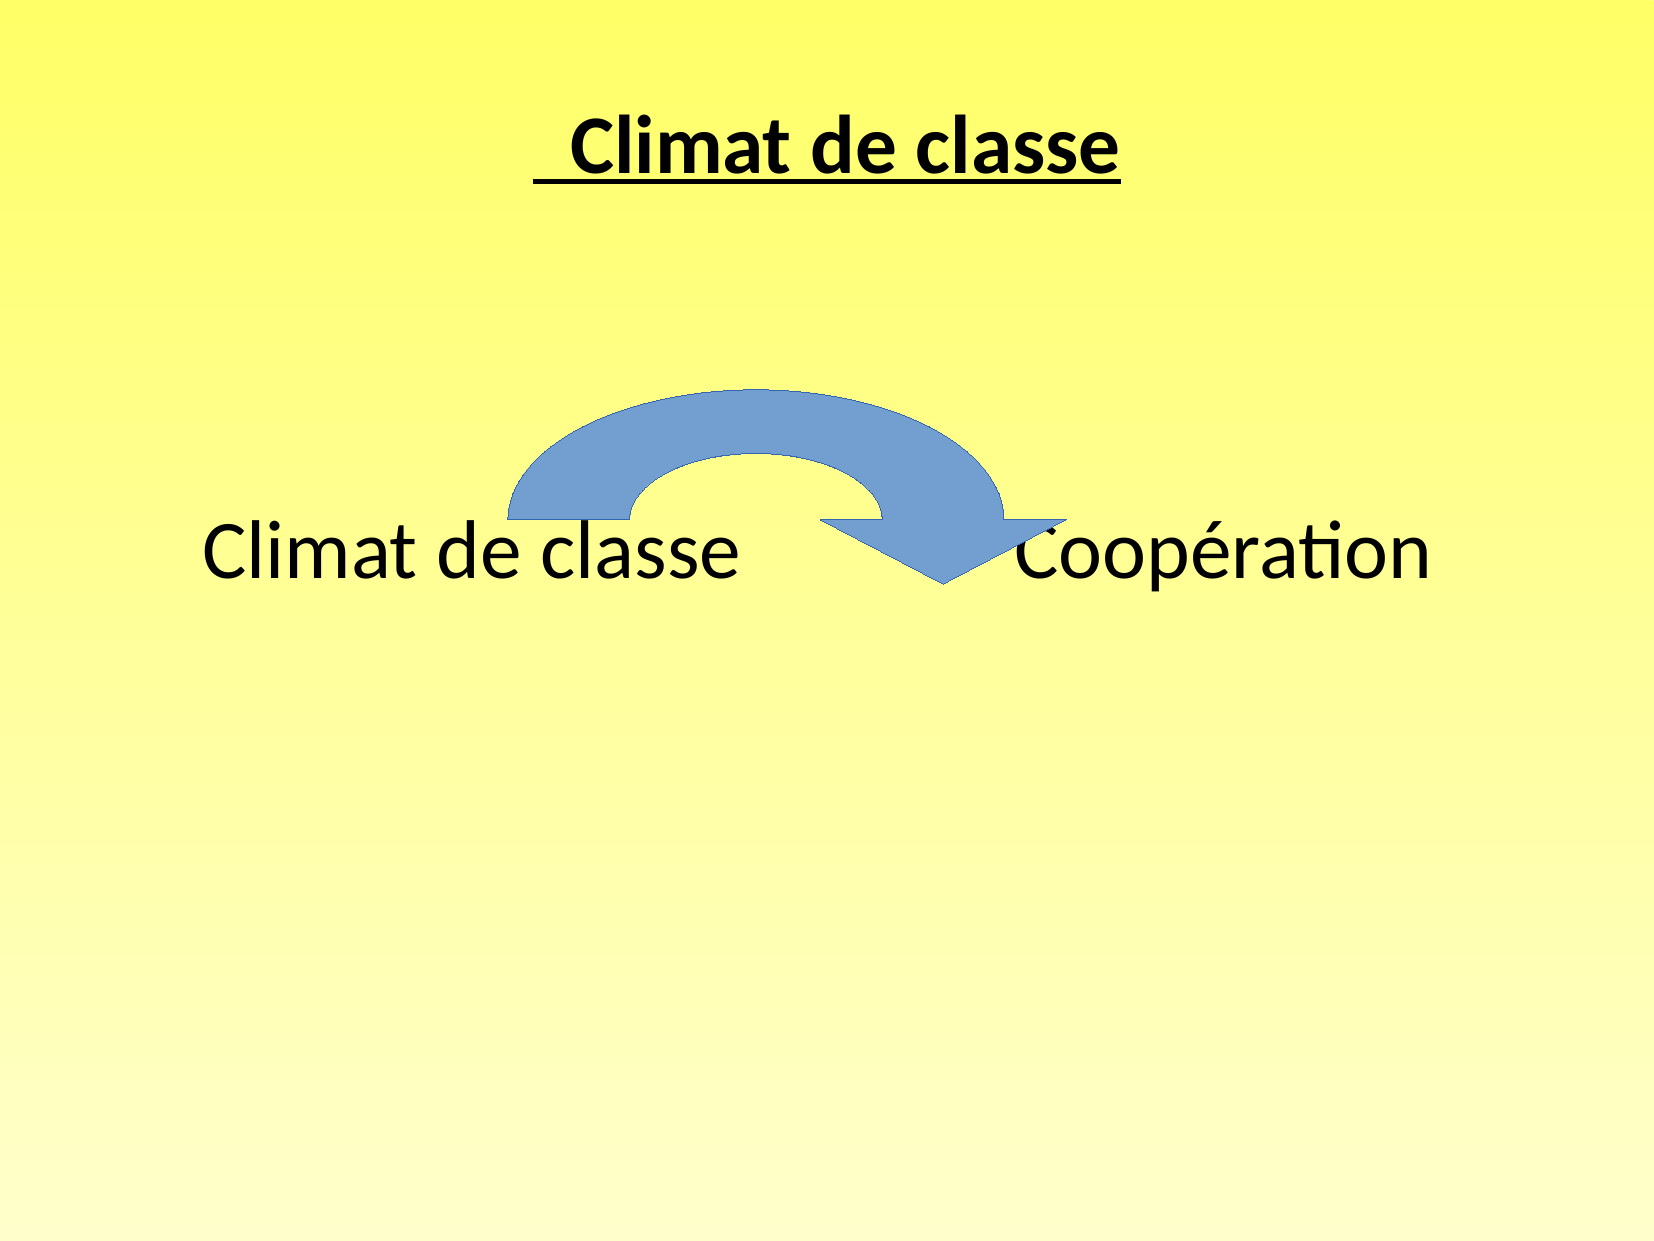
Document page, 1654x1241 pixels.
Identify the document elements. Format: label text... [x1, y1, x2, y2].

title Climat de classe [82, 49, 1571, 257]
text_box [507, 389, 1067, 585]
list Climat de classe Coopération [82, 290, 1571, 1010]
